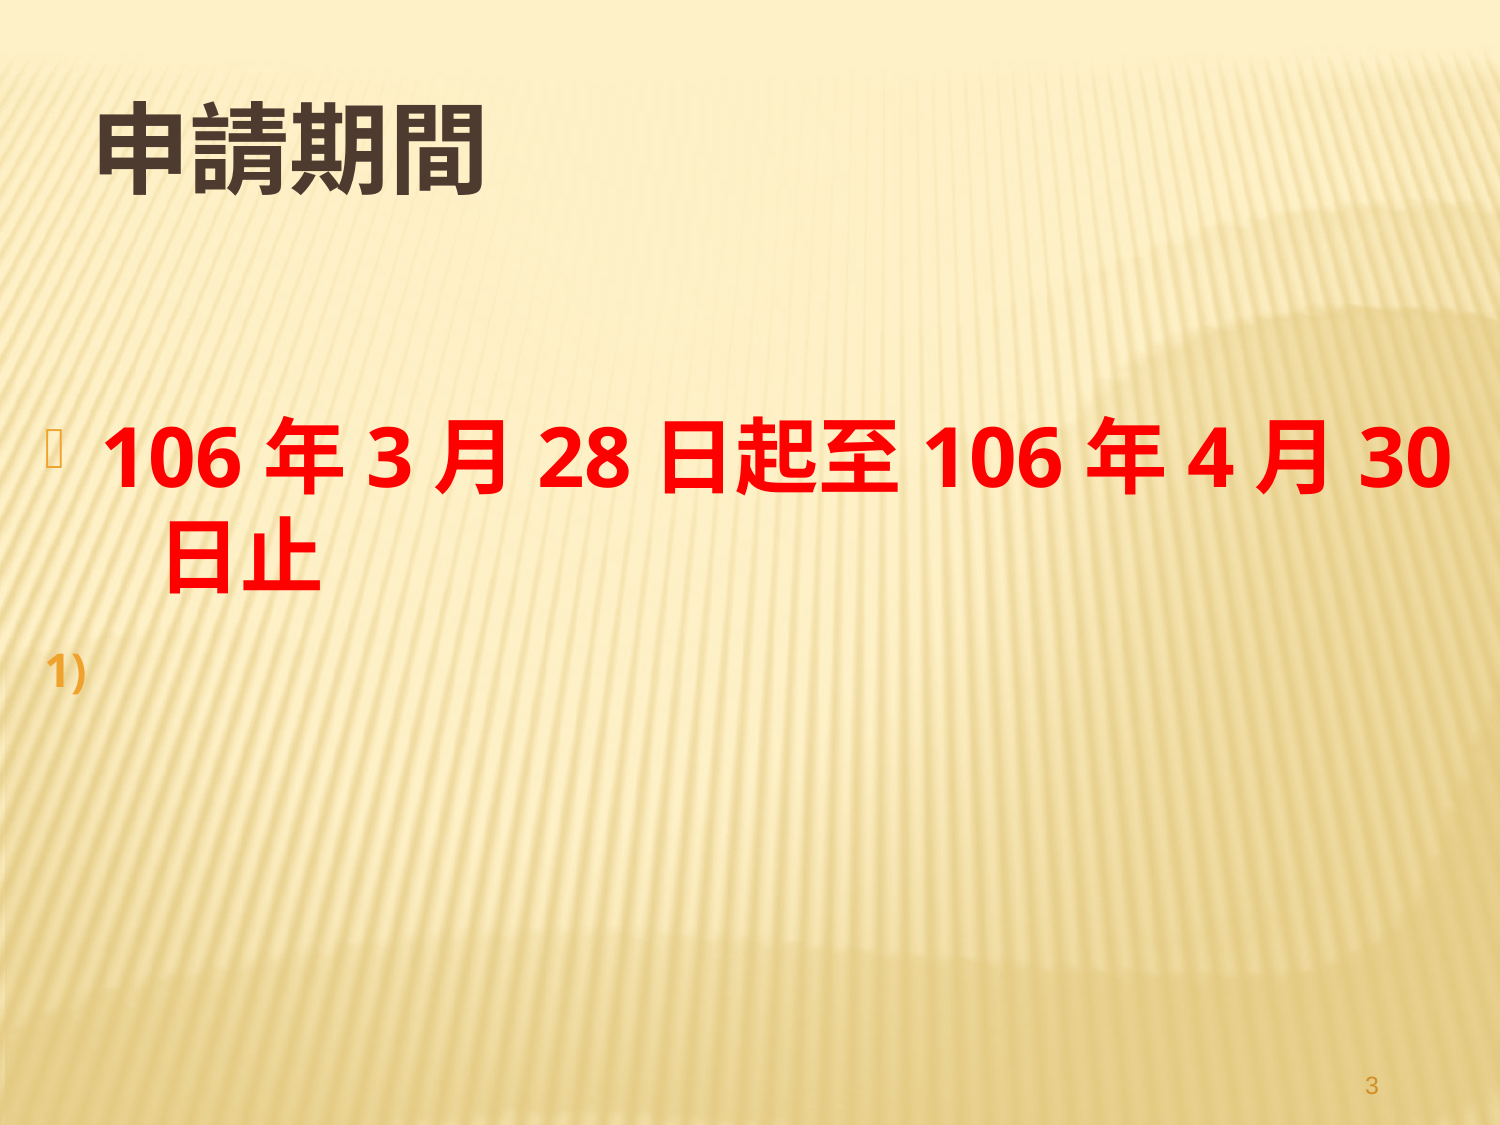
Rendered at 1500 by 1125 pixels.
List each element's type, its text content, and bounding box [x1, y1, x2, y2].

title 申請期間 [75, 78, 1500, 216]
list 106年3月28日起至106年4月30日止 [29, 397, 1471, 953]
text_box 3 [1350, 1061, 1475, 1103]
